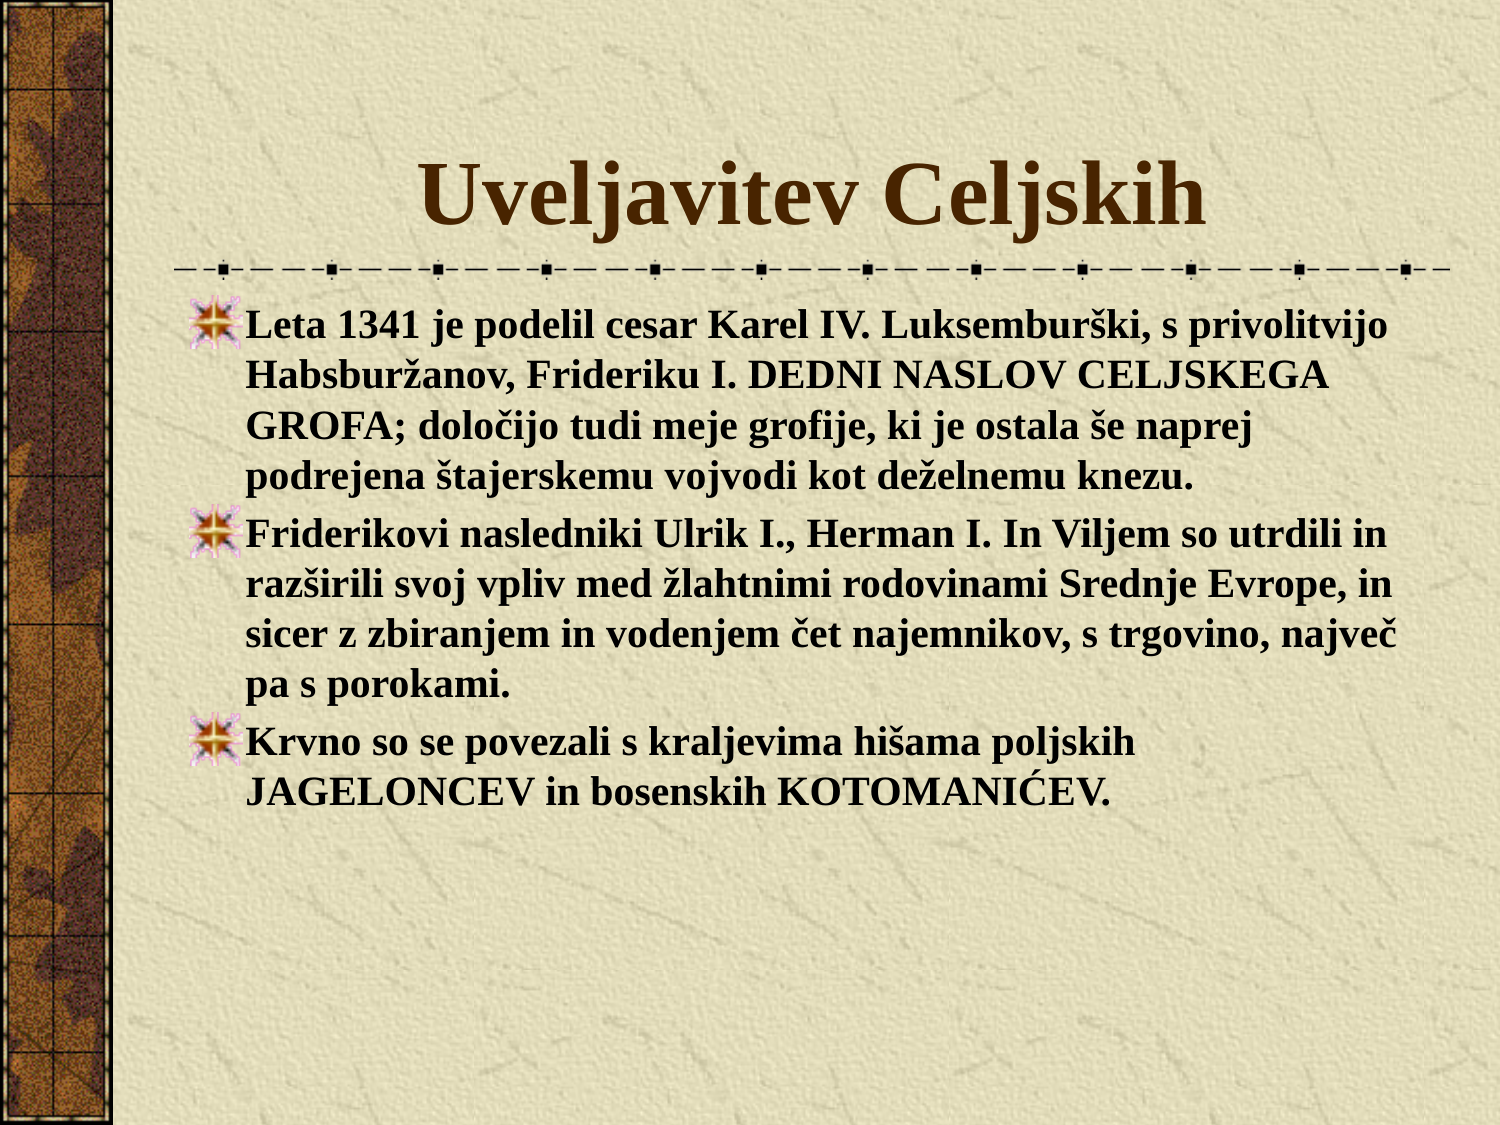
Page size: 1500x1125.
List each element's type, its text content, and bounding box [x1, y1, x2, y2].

title Uveljavitev Celjskih [174, 62, 1450, 250]
picture [0, 0, 1500, 1125]
list Leta 1341 je podelil cesar Karel IV. Luksemburški, s privolitvijo Habsburžanov, Frideriku I. DEDNI NASLOV CELJSKEGA GROFA; določijo tudi meje grofije, ki je ostala še naprej podrejena štajerskemu vojvodi kot deželnemu knezu. Friderikovi nasledniki Ulrik I., Herman I. In Viljem so utrdili in razširili svoj vpliv med žlahtnimi rodovinami Srednje Evrope, in sicer z zbiranjem in vodenjem čet najemnikov, s trgovino, največ pa s porokami. Krvno so se povezali s kraljevima hišama poljskih JAGELONCEV in bosenskih KOTOMANIĆEV. [174, 289, 1449, 965]
